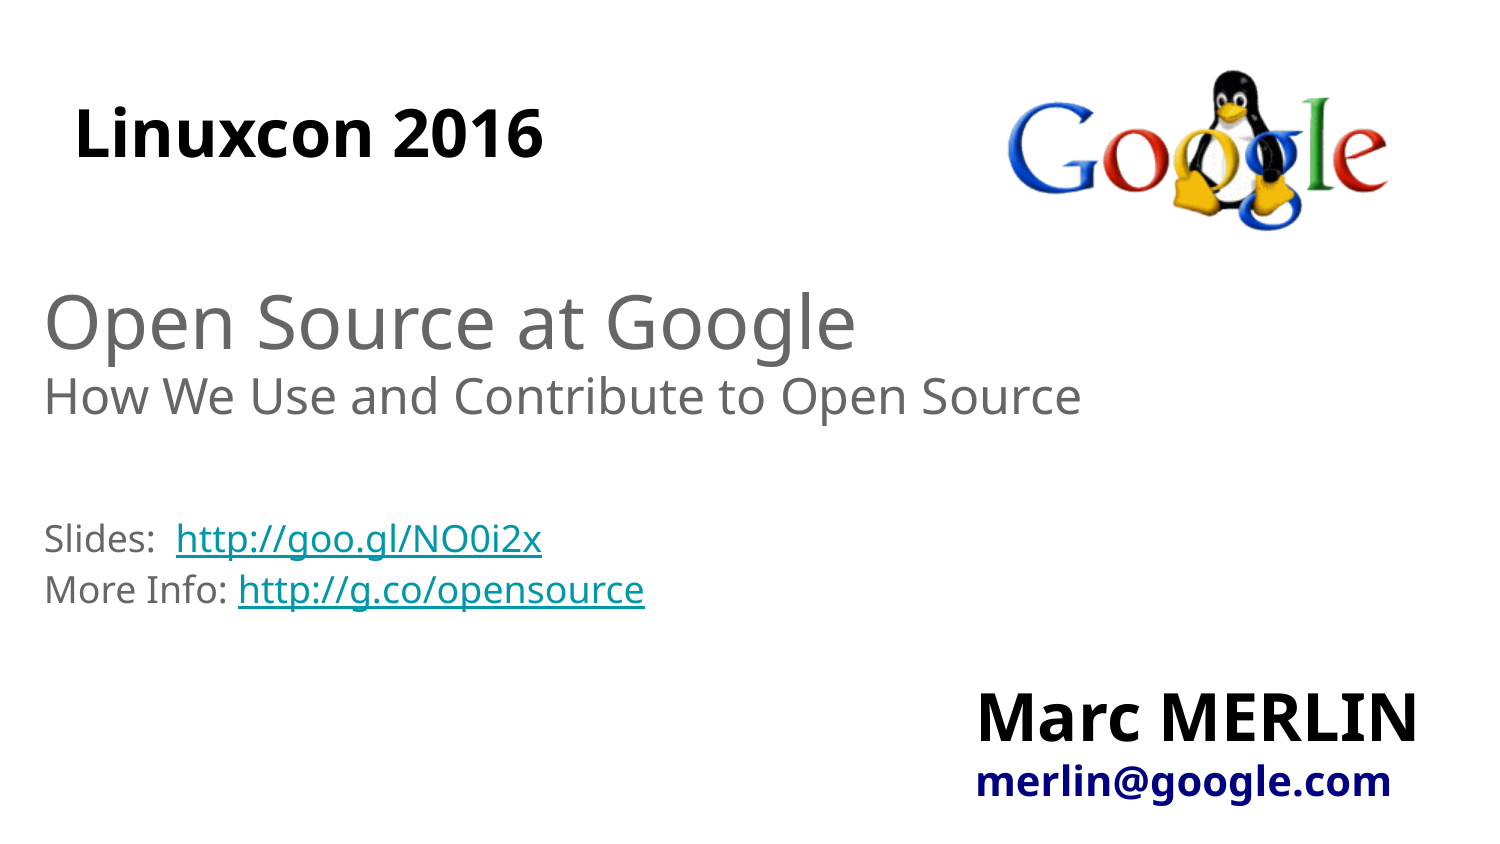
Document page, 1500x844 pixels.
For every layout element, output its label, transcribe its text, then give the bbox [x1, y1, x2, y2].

picture [991, 59, 1411, 237]
text_box Open Source at Google How We Use and Contribute to Open Source Slides: http://goo.gl/NO0i2x More Info: http://g.co/opensource [28, 259, 1450, 777]
text_box Linuxcon 2016 [58, 75, 616, 181]
text_box Marc MERLIN merlin@google.com [960, 660, 1441, 810]
